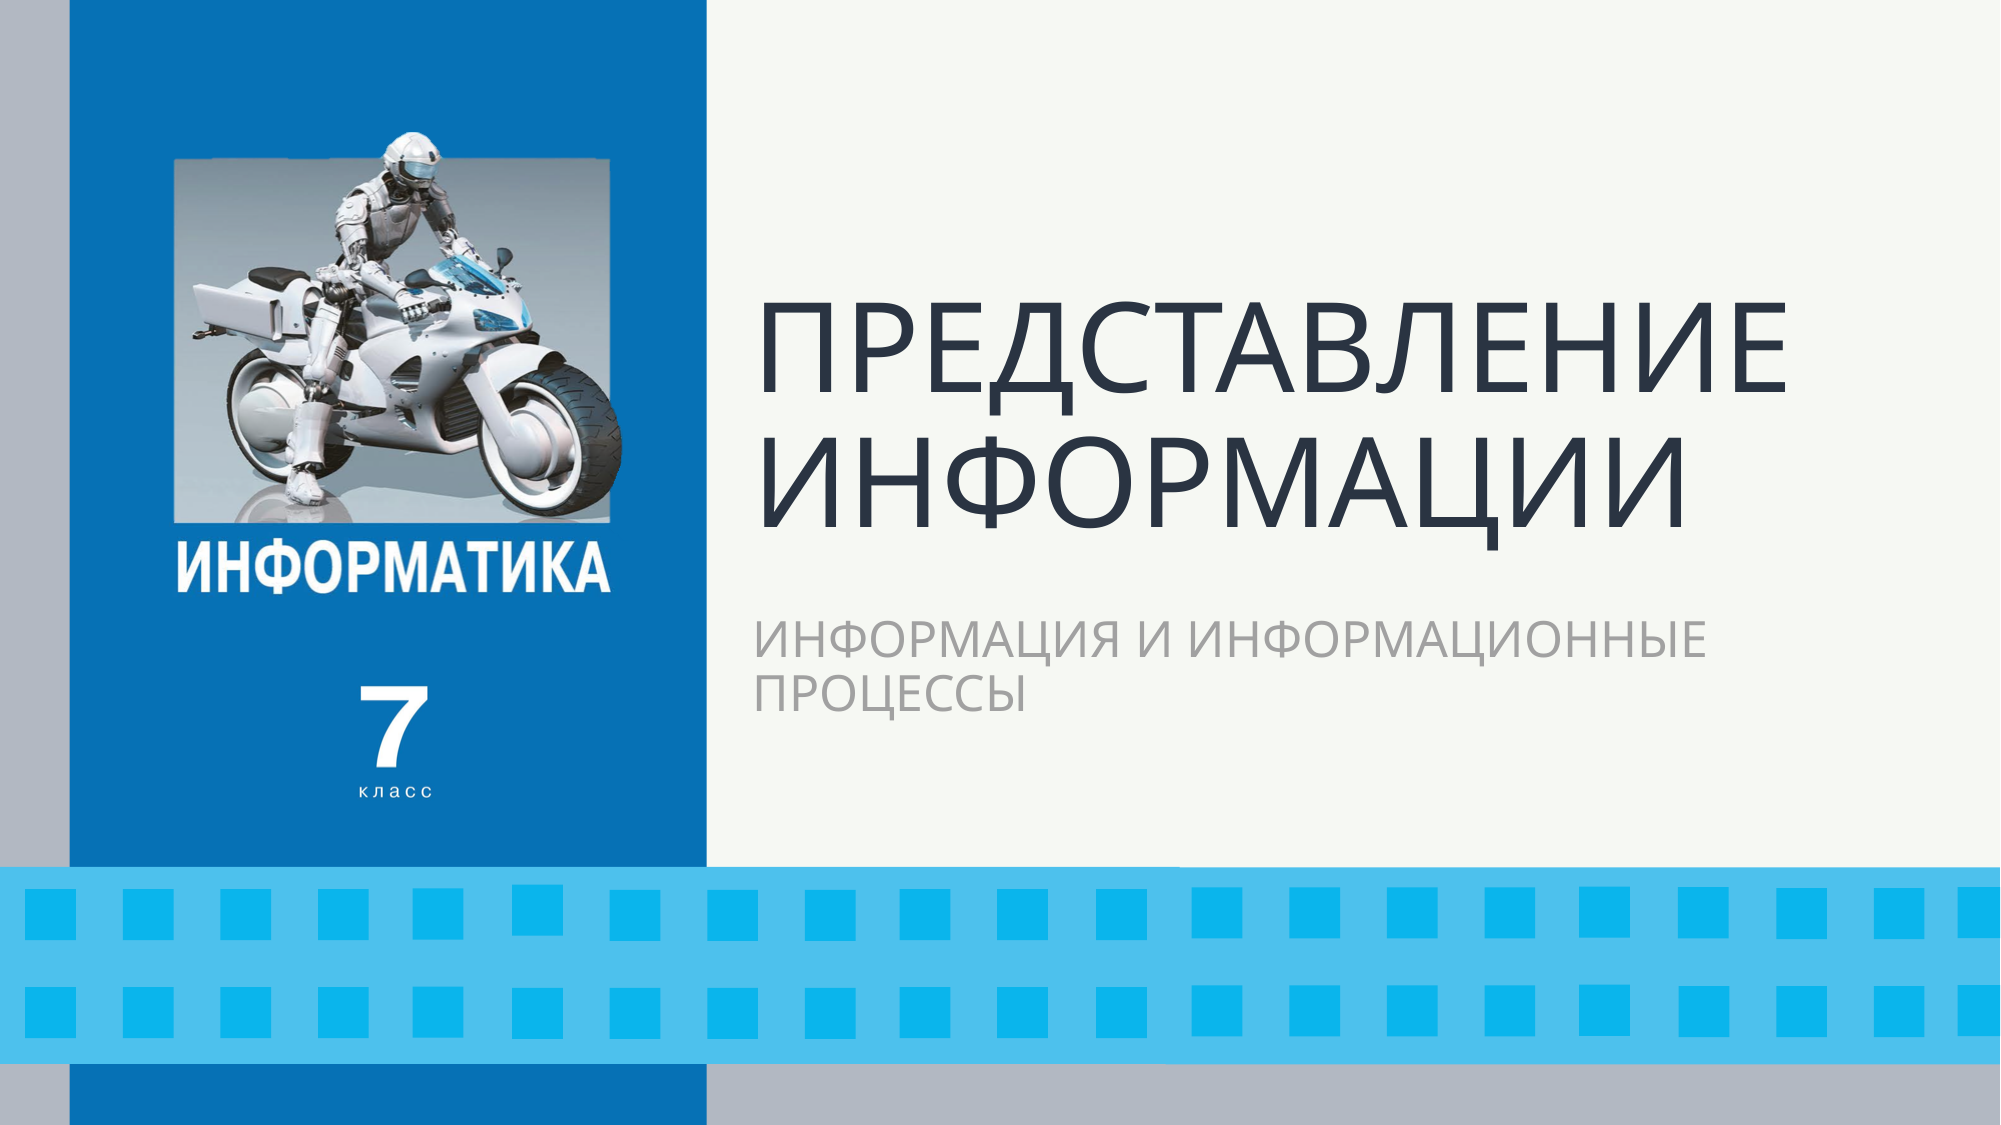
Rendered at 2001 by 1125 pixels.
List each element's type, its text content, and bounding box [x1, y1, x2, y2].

picture [332, 669, 459, 812]
picture [169, 128, 629, 603]
subtitle ИНФОРМАЦИЯ И ИНФОРМАЦИОННЫЕ ПРОЦЕССЫ [737, 606, 1897, 879]
title ПРЕДСТАВЛЕНИЕ ИНФОРМАЦИИ [737, 88, 1970, 563]
